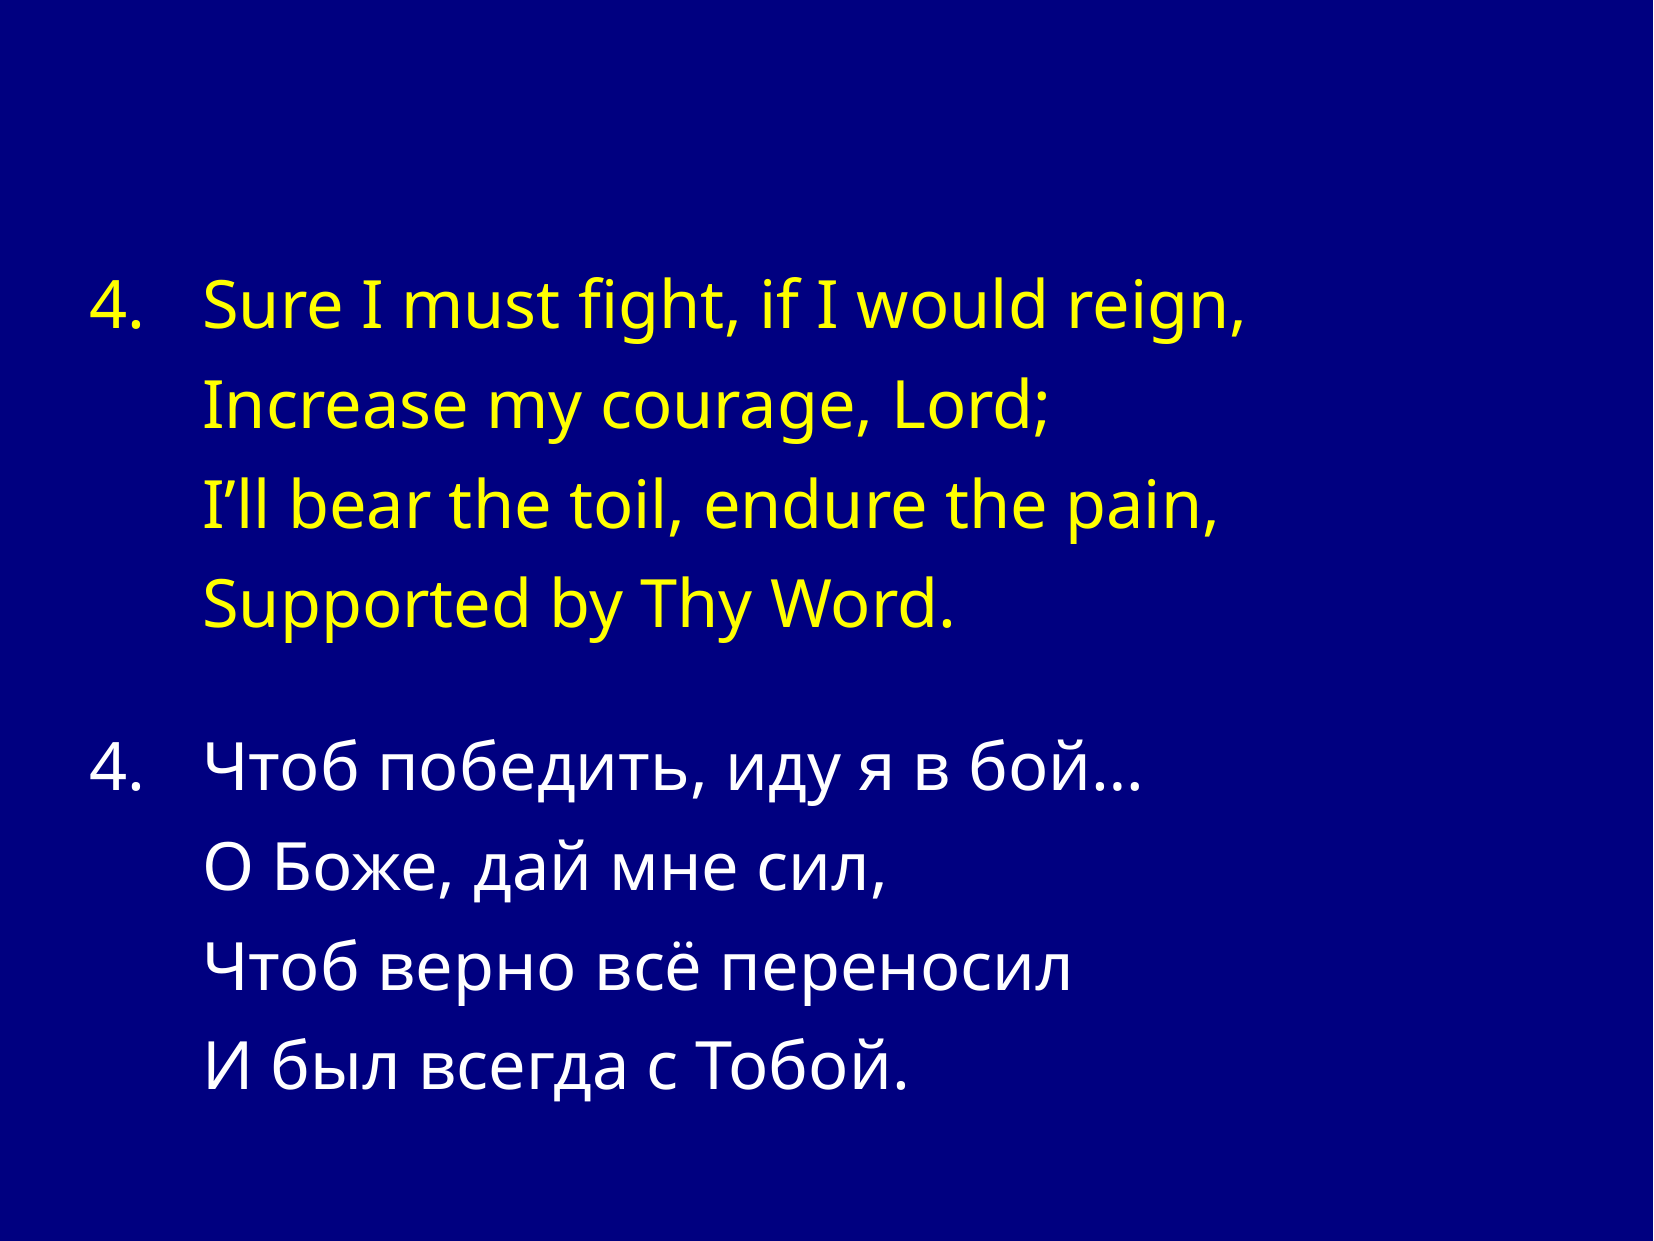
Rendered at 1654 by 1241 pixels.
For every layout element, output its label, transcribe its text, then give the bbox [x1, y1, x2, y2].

text_box 4. Sure I must fight, if I would reign, Increase my courage, Lord; I’ll bear the toil, endure the pain, Supported by Thy Word. [75, 150, 1576, 412]
text_box 4. Чтоб победить, иду я в бой… О Боже, дай мне сил, Чтоб верно всё переносил И был всегда с Тобой. [75, 412, 1576, 1163]
